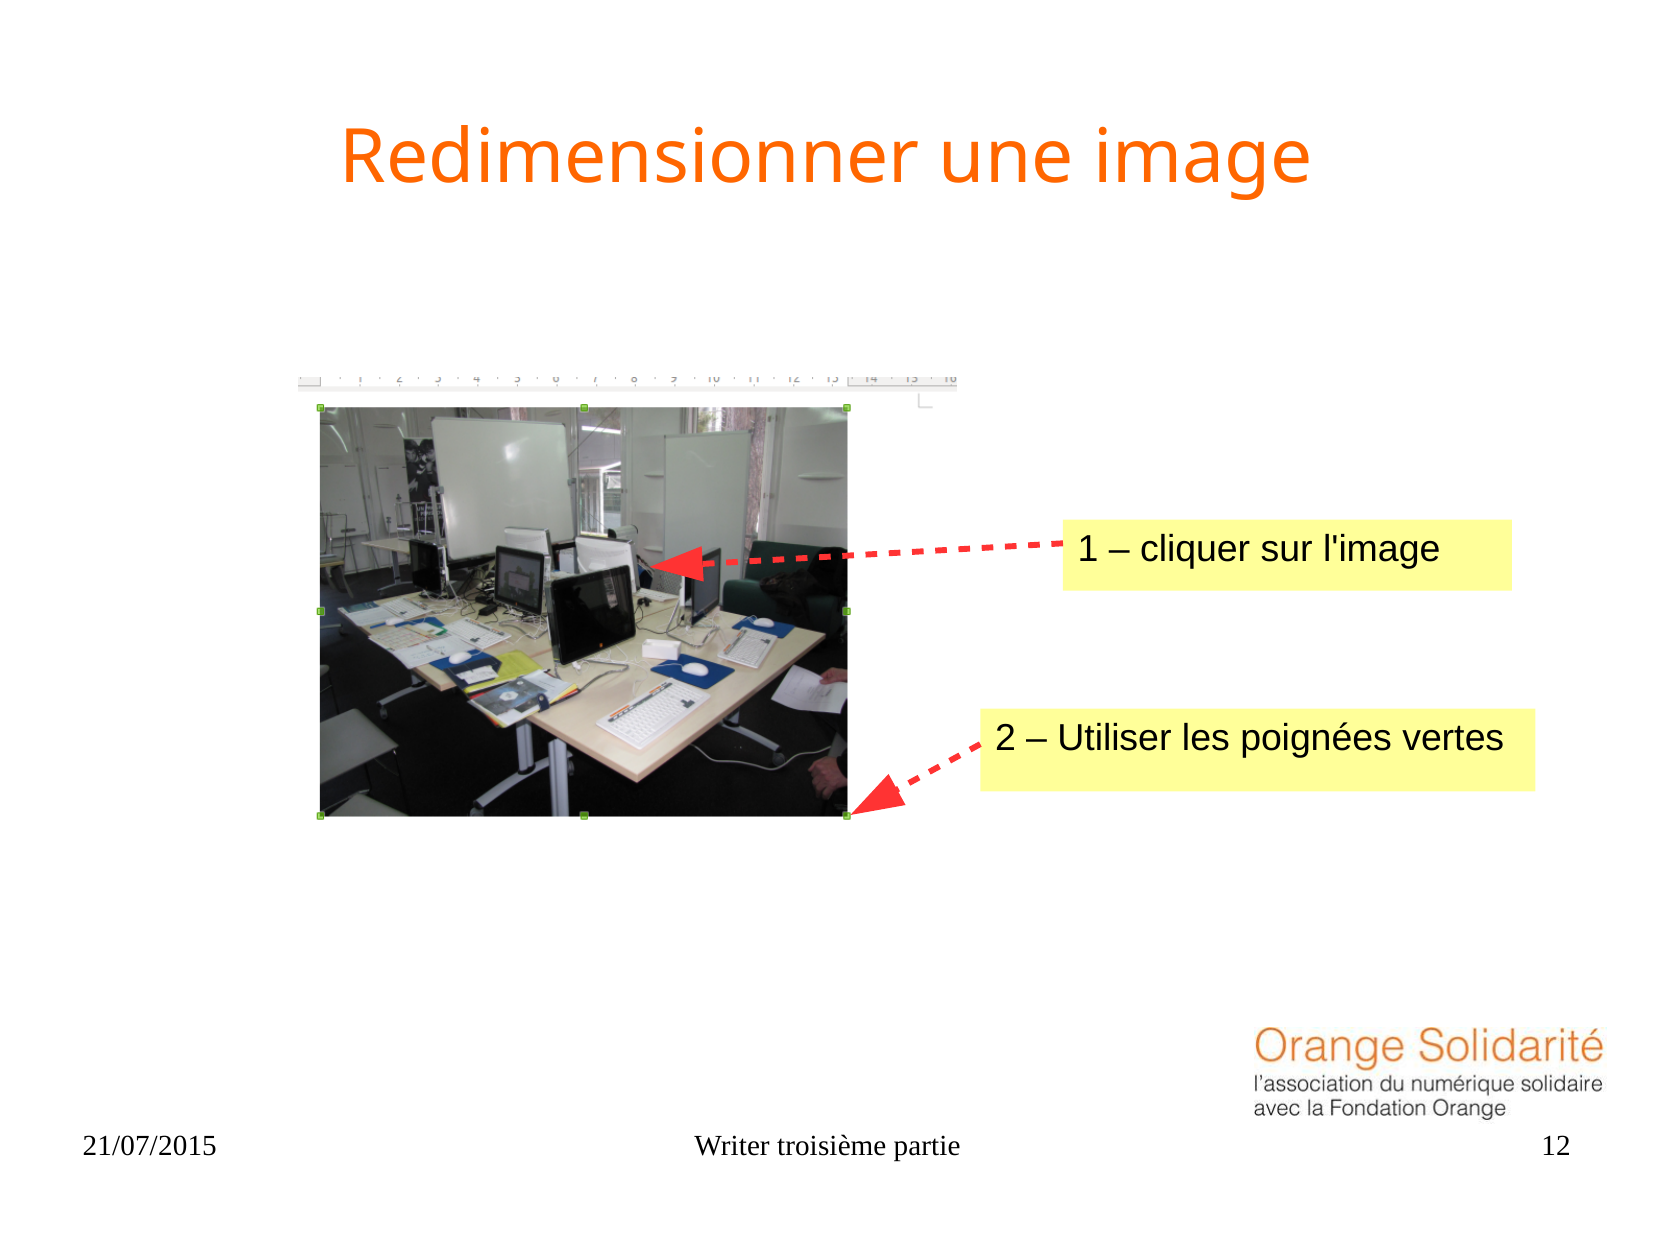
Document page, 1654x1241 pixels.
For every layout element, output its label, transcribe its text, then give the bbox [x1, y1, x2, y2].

text_box 2 – Utiliser les poignées vertes [980, 708, 1536, 792]
picture [1254, 1027, 1607, 1126]
picture [298, 377, 957, 898]
title Redimensionner une image [82, 49, 1571, 257]
text_box 1 – cliquer sur l'image [1062, 519, 1512, 591]
